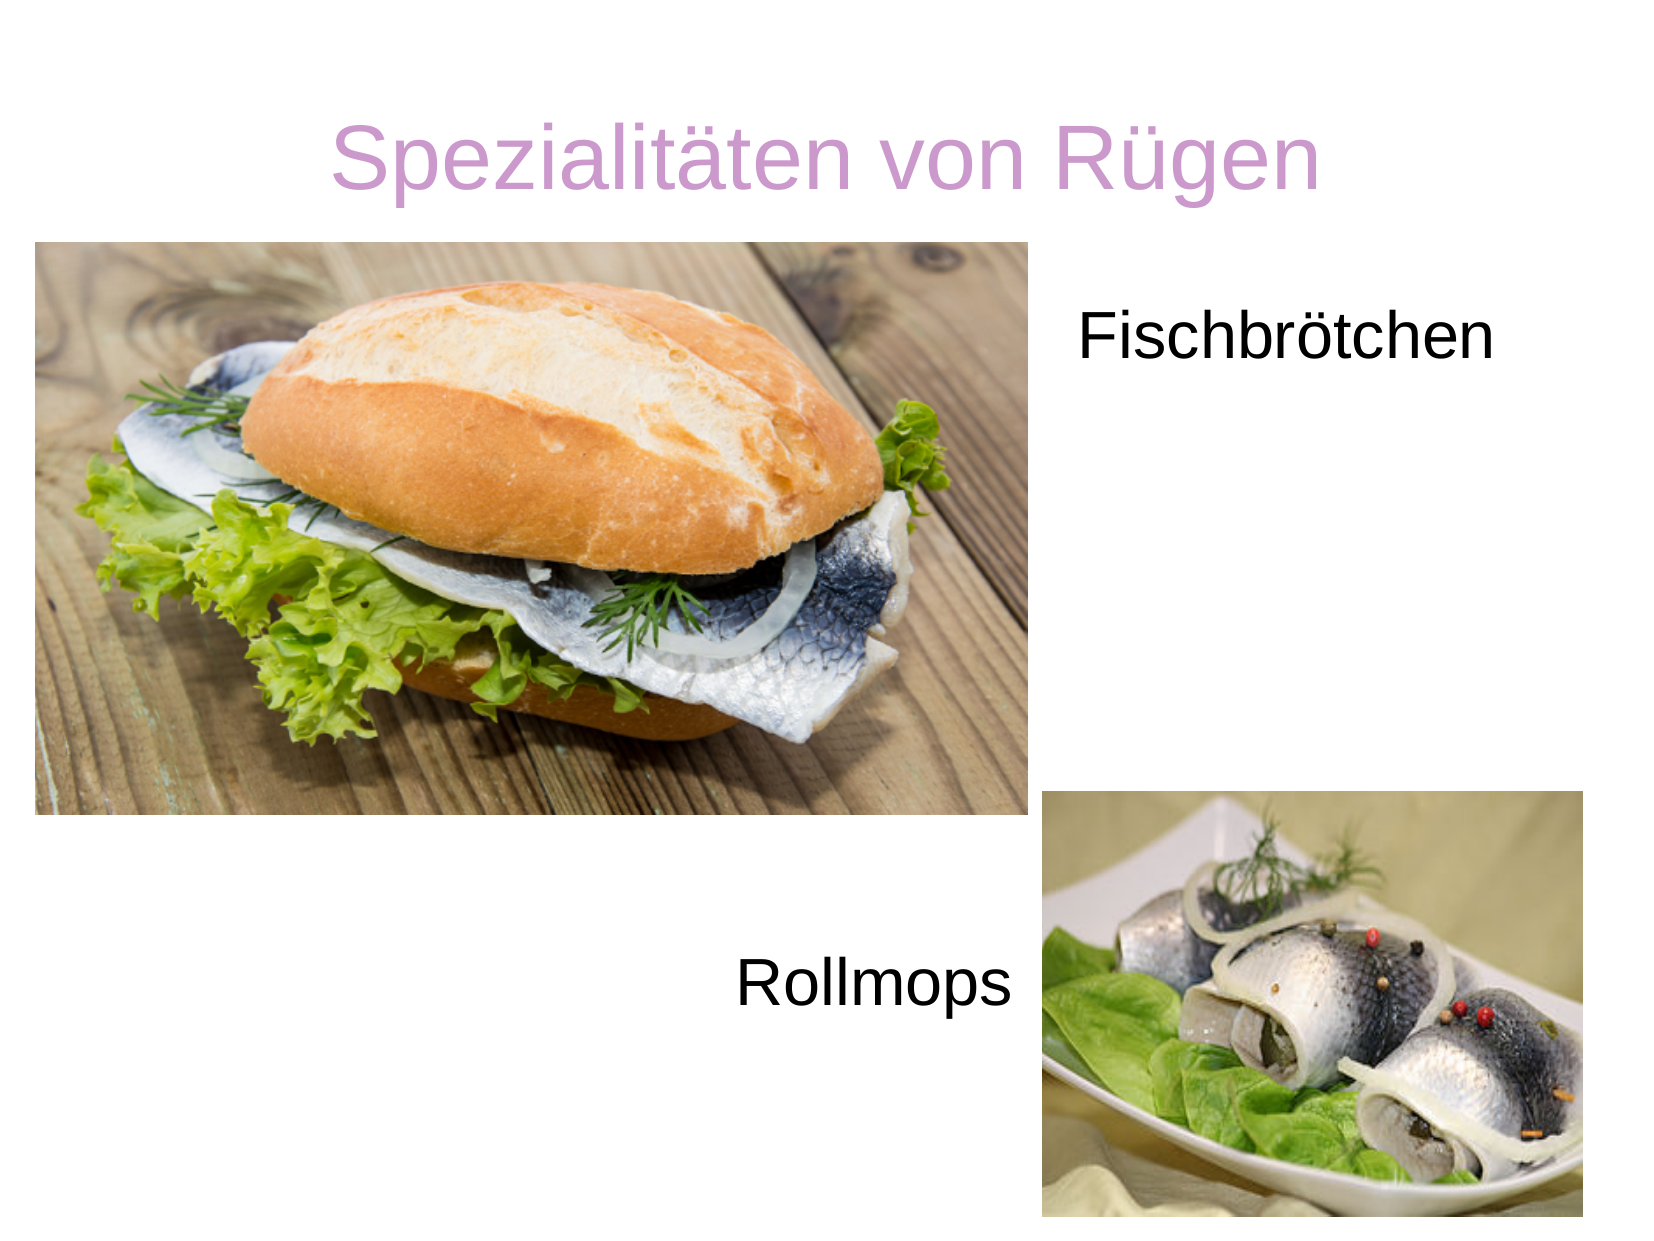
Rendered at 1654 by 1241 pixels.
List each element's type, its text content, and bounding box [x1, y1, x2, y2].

text_box Fischbrötchen [1062, 290, 1512, 422]
picture [1042, 791, 1583, 1217]
picture [35, 242, 1028, 815]
title Spezialitäten von Rügen [82, 49, 1571, 257]
text_box Rollmops [720, 937, 1028, 1028]
